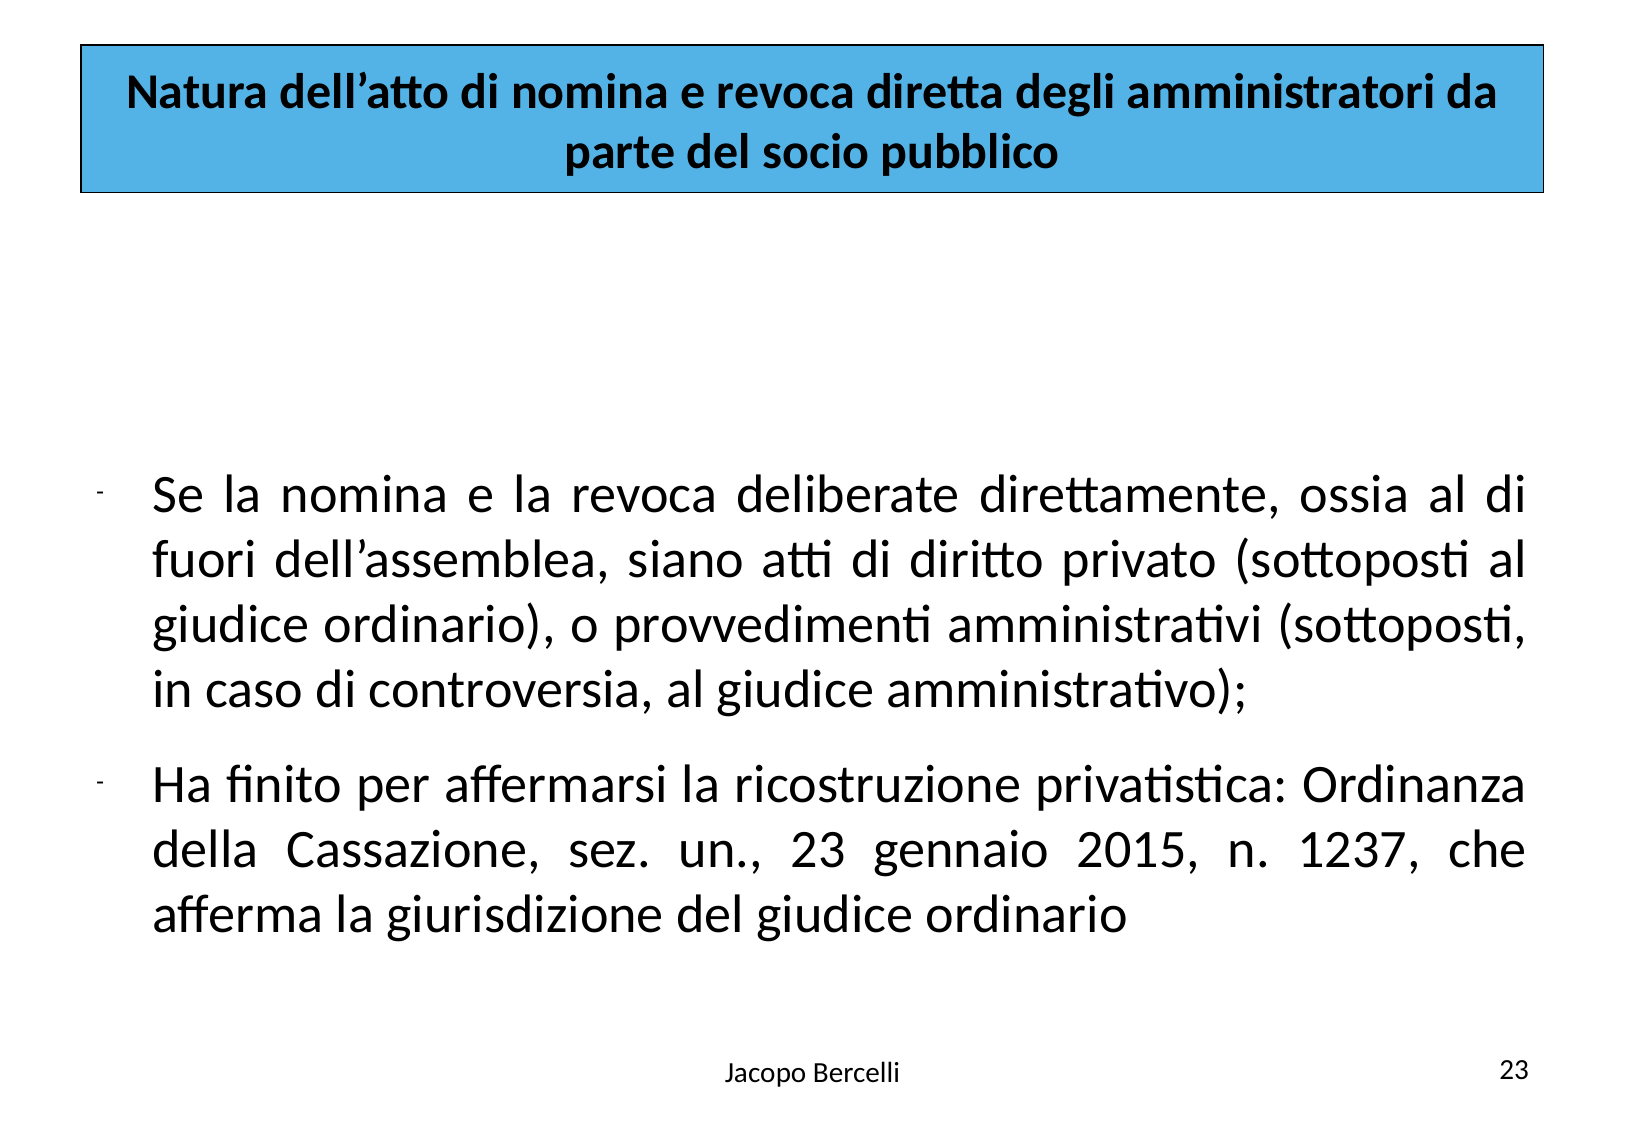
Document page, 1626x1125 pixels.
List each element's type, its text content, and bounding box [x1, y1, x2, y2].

slide_number <numero> [1164, 1042, 1544, 1103]
list Se la nomina e la revoca deliberate direttamente, ossia al di fuori dell’assemblea, siano atti di diritto privato (sottoposti al giudice ordinario), o provvedimenti amministrativi (sottoposti, in caso di controversia, al giudice amministrativo); Ha finito per affermarsi la ricostruzione privatistica: Ordinanza della Cassazione, sez. un., 23 gennaio 2015, n. 1237, che afferma la giurisdizione del giudice ordinario [81, 262, 1544, 1005]
text_box Jacopo Bercelli [633, 1046, 992, 1097]
title Natura dell’atto di nomina e revoca diretta degli amministratori da parte del socio pubblico [81, 45, 1544, 193]
